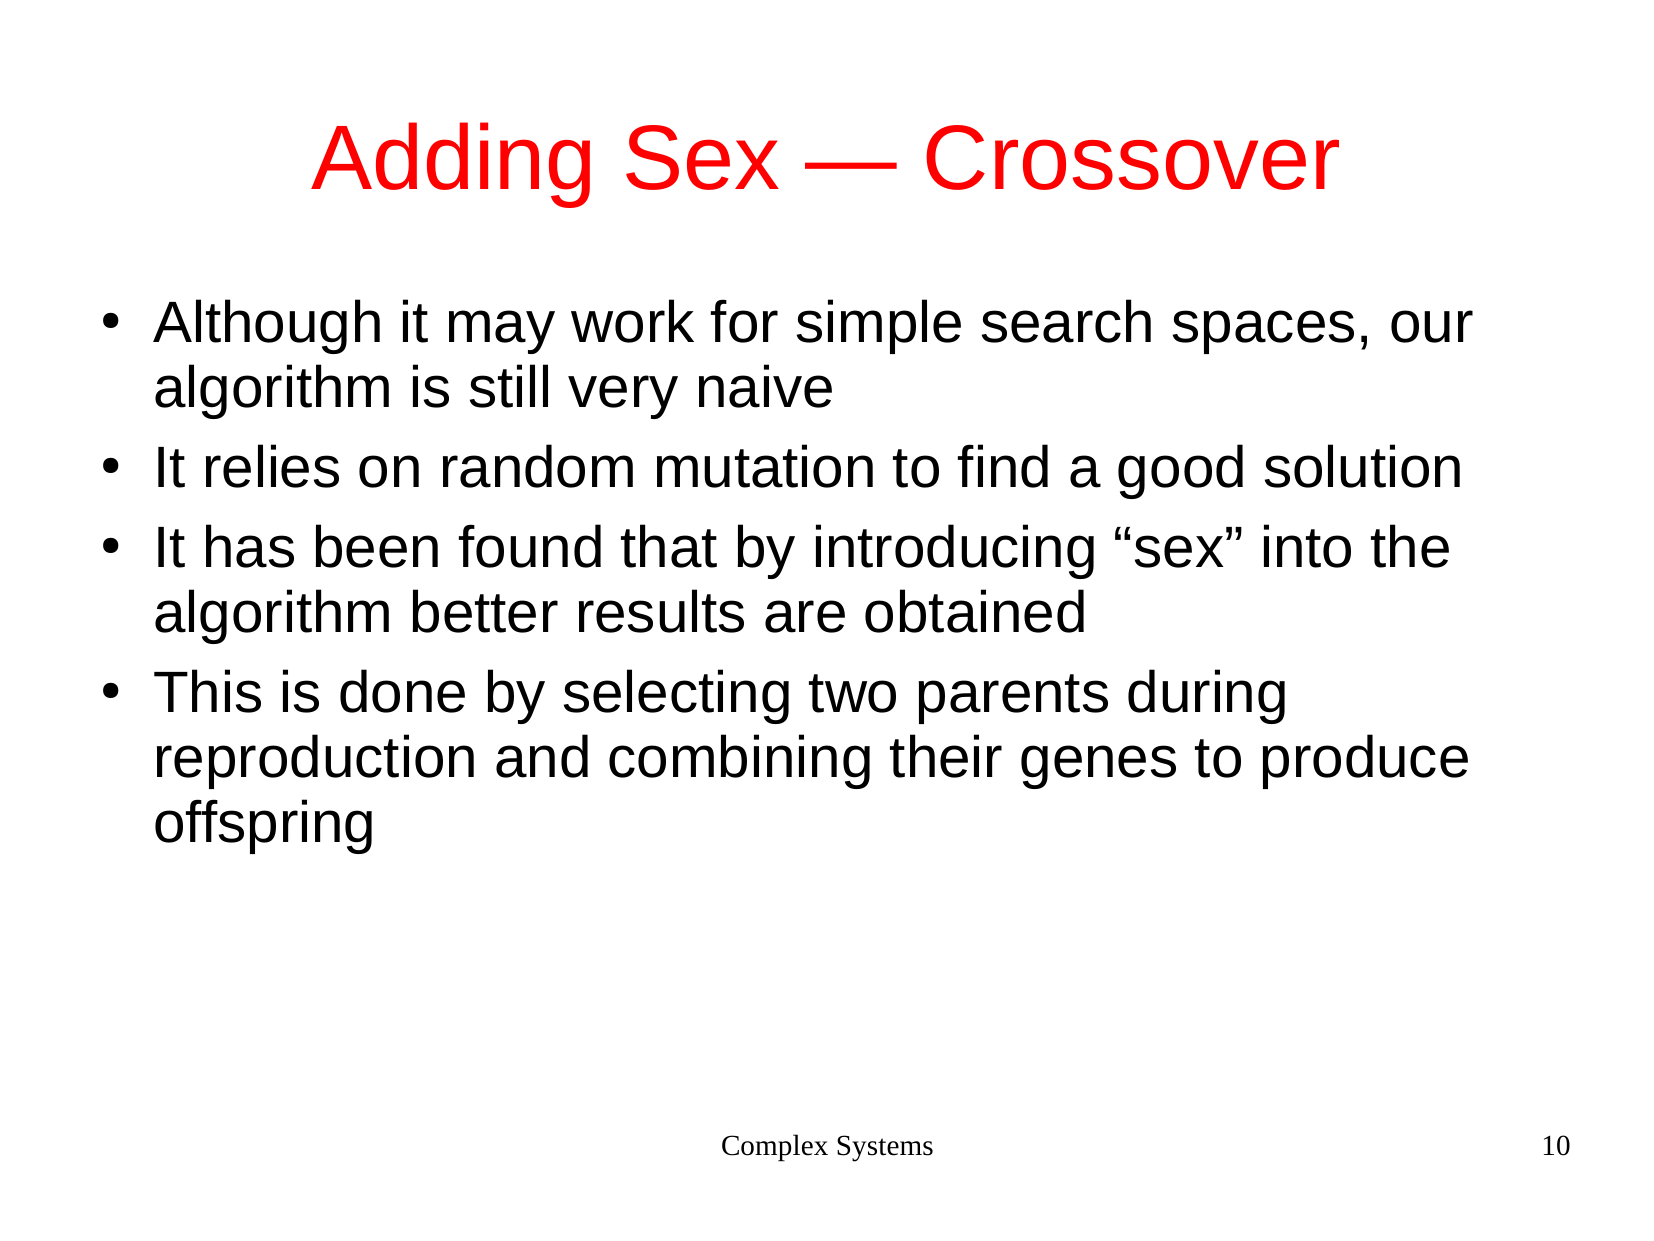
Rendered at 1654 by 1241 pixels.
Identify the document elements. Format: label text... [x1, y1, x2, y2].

list Although it may work for simple search spaces, our algorithm is still very naive It relies on random mutation to find a good solution It has been found that by introducing “sex” into the algorithm better results are obtained This is done by selecting two parents during reproduction and combining their genes to produce offspring [82, 290, 1571, 1109]
title Adding Sex — Crossover [82, 49, 1571, 257]
